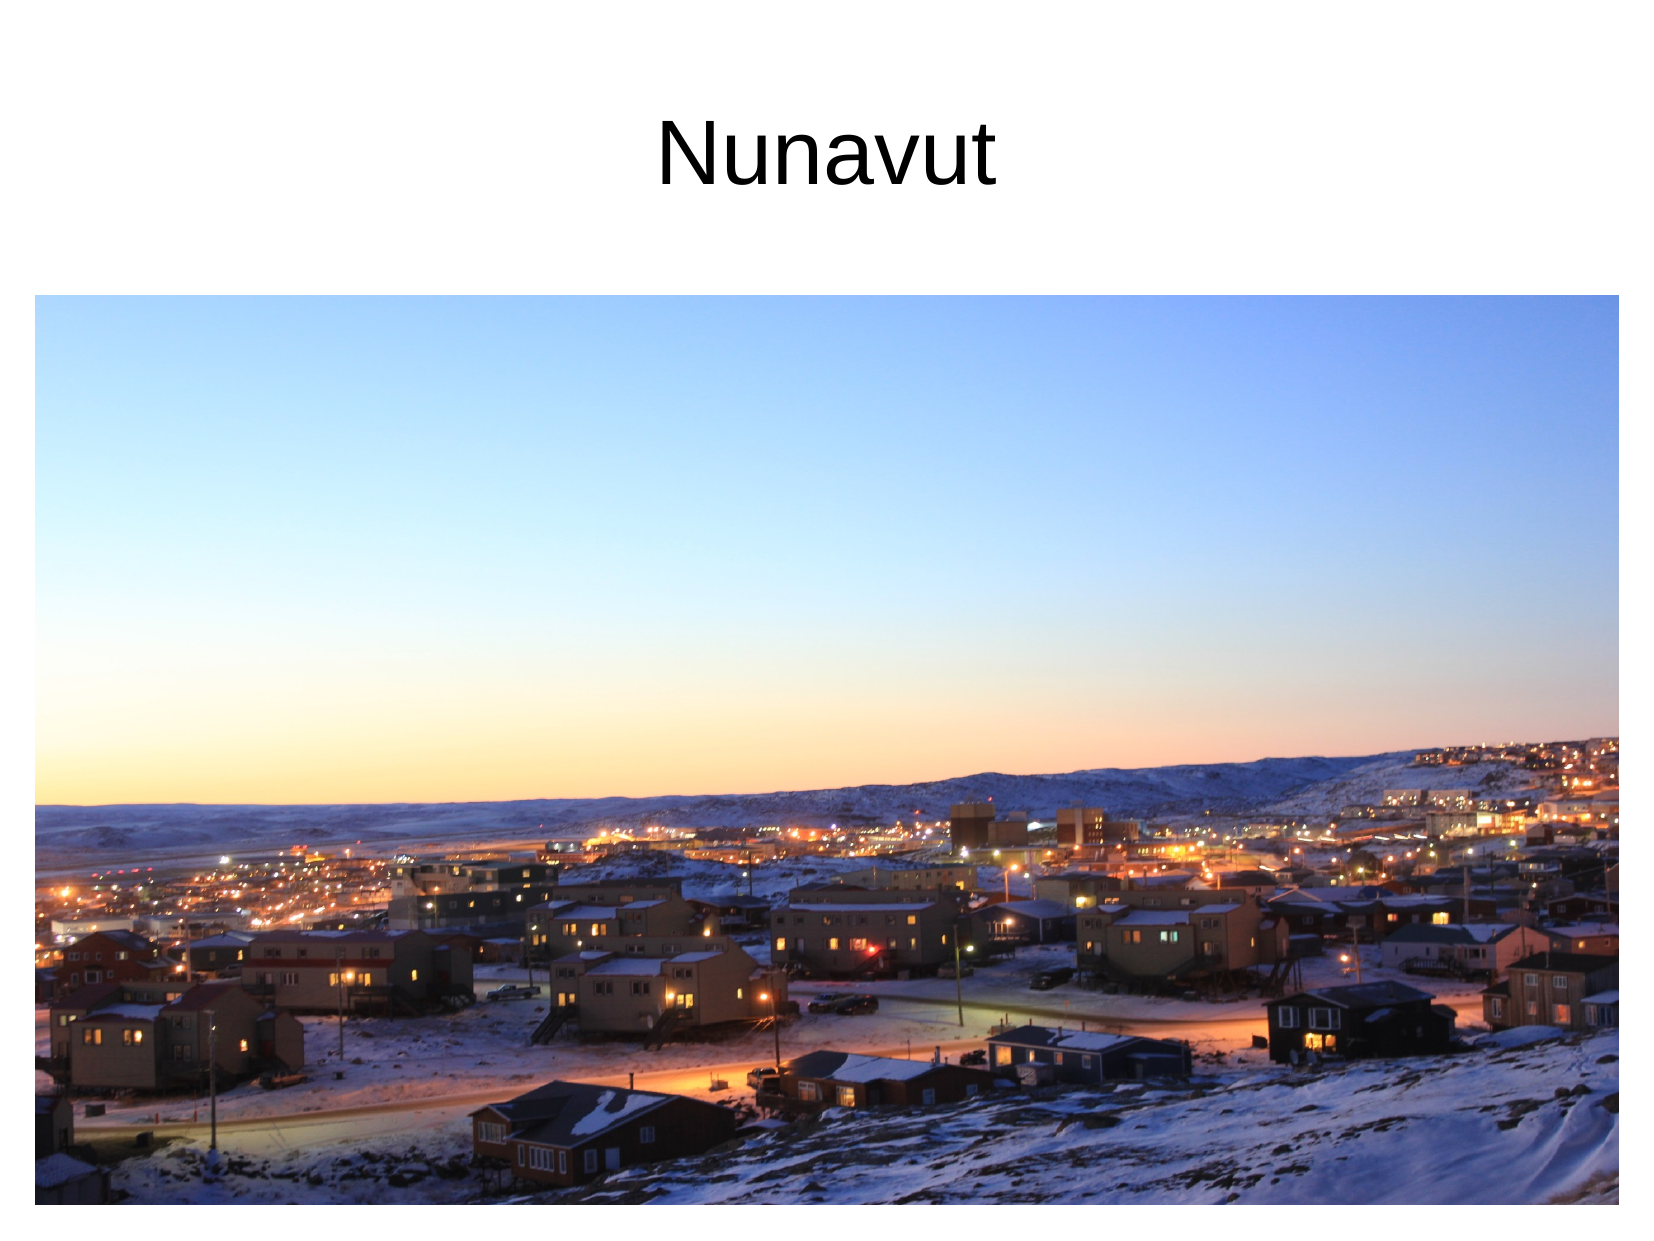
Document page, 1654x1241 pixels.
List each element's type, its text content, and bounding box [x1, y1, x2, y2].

title Nunavut [82, 49, 1571, 257]
picture [35, 295, 1619, 1205]
